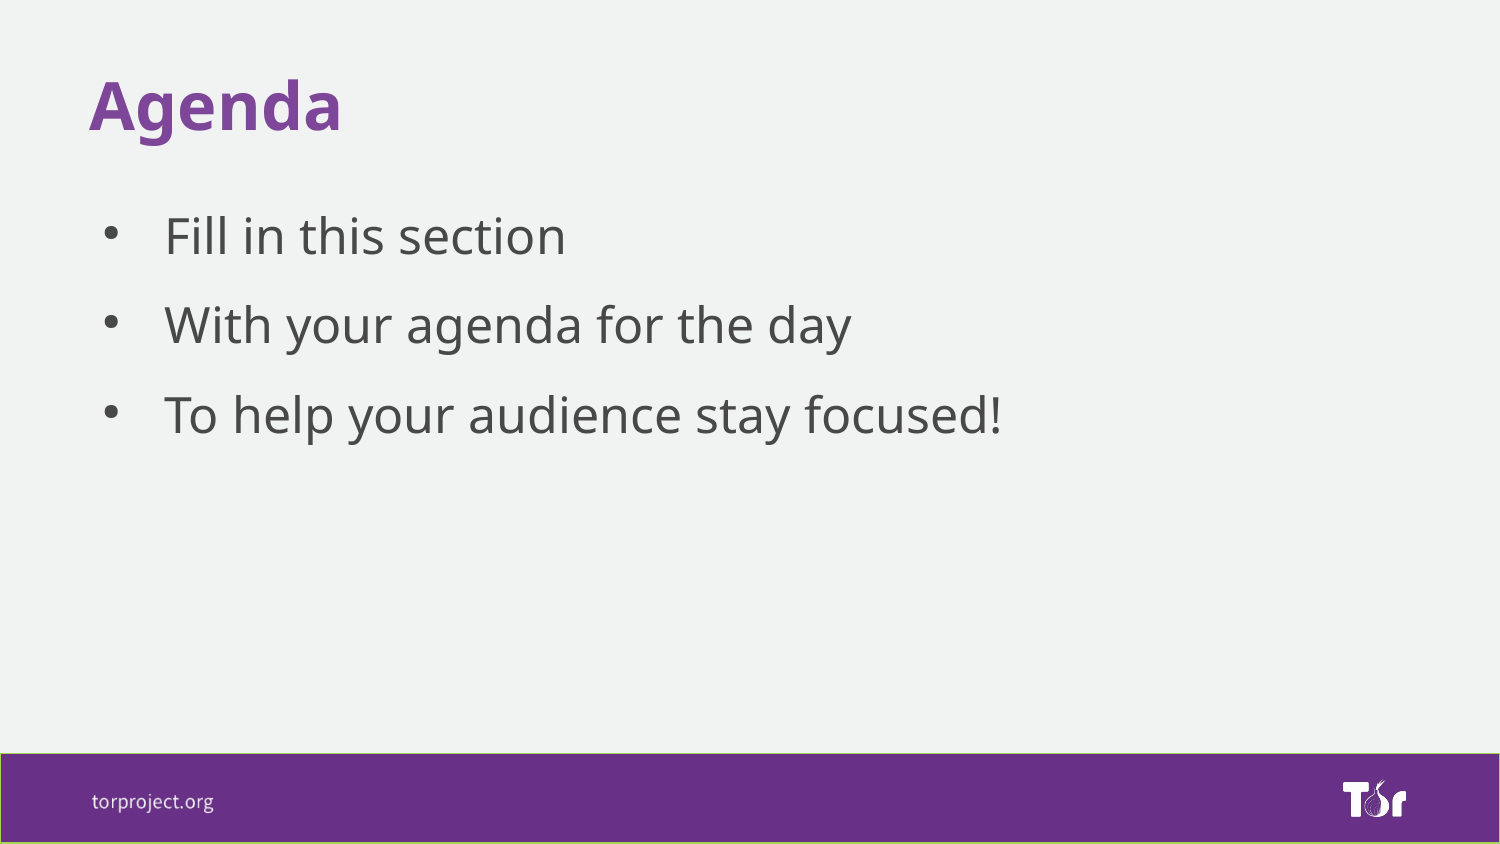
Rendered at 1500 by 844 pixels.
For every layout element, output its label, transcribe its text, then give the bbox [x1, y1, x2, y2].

picture [1343, 778, 1406, 817]
text_box Agenda [75, 33, 1425, 174]
picture [75, 780, 604, 821]
text_box Fill in this section With your agenda for the day To help your audience stay focused! [75, 196, 1425, 754]
